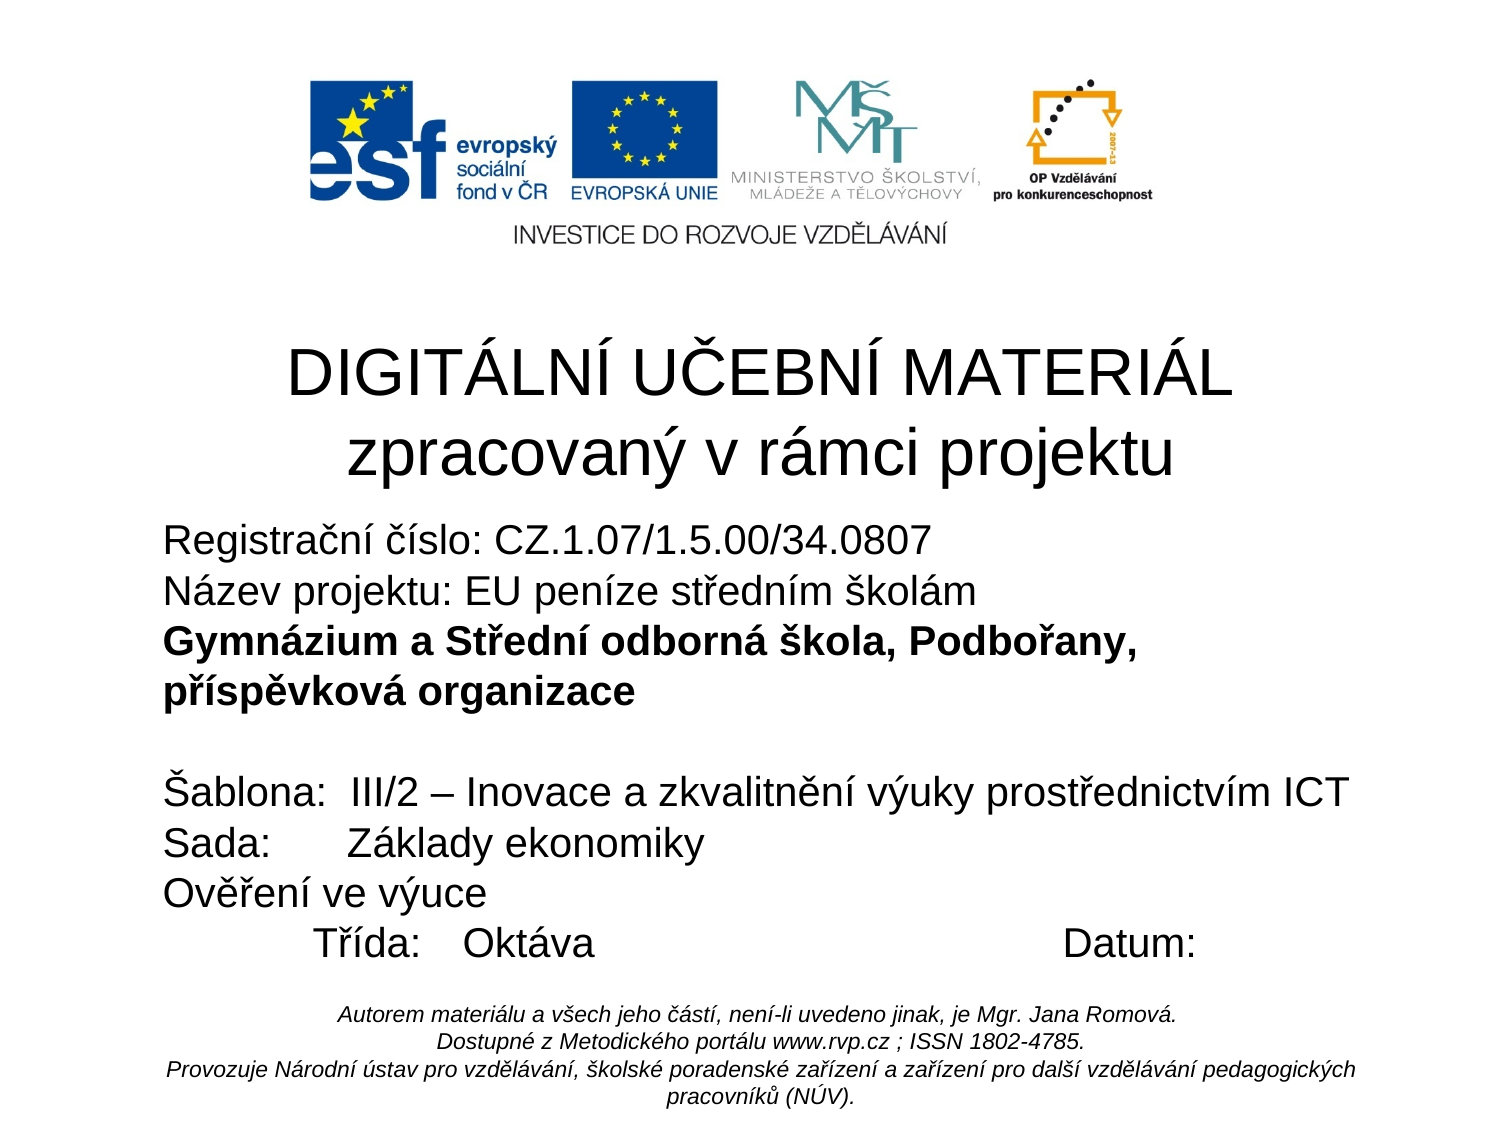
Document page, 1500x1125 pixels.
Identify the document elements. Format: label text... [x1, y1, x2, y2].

text_box Registrační číslo: CZ.1.07/1.5.00/34.0807 Název projektu: EU peníze středním školám Gymnázium a Střední odborná škola, Podbořany, příspěvková organizace Šablona: III/2 – Inovace a zkvalitnění výuky prostřednictvím ICT Sada: Základy ekonomiky Ověření ve výuce Třída: Oktáva Datum: [147, 515, 1459, 1024]
picture [265, 42, 1210, 274]
title DIGITÁLNÍ UČEBNÍ MATERIÁL zpracovaný v rámci projektu [123, 321, 1399, 497]
text_box Autorem materiálu a všech jeho částí, není-li uvedeno jinak, je Mgr. Jana Romová. Dostupné z Metodického portálu www.rvp.cz ; ISSN 1802-4785. Provozuje Národní ústav pro vzdělávání, školské poradenské zařízení a zařízení pro další vzdělávání pedagogických pracovníků (NÚV). [123, 983, 1399, 1125]
